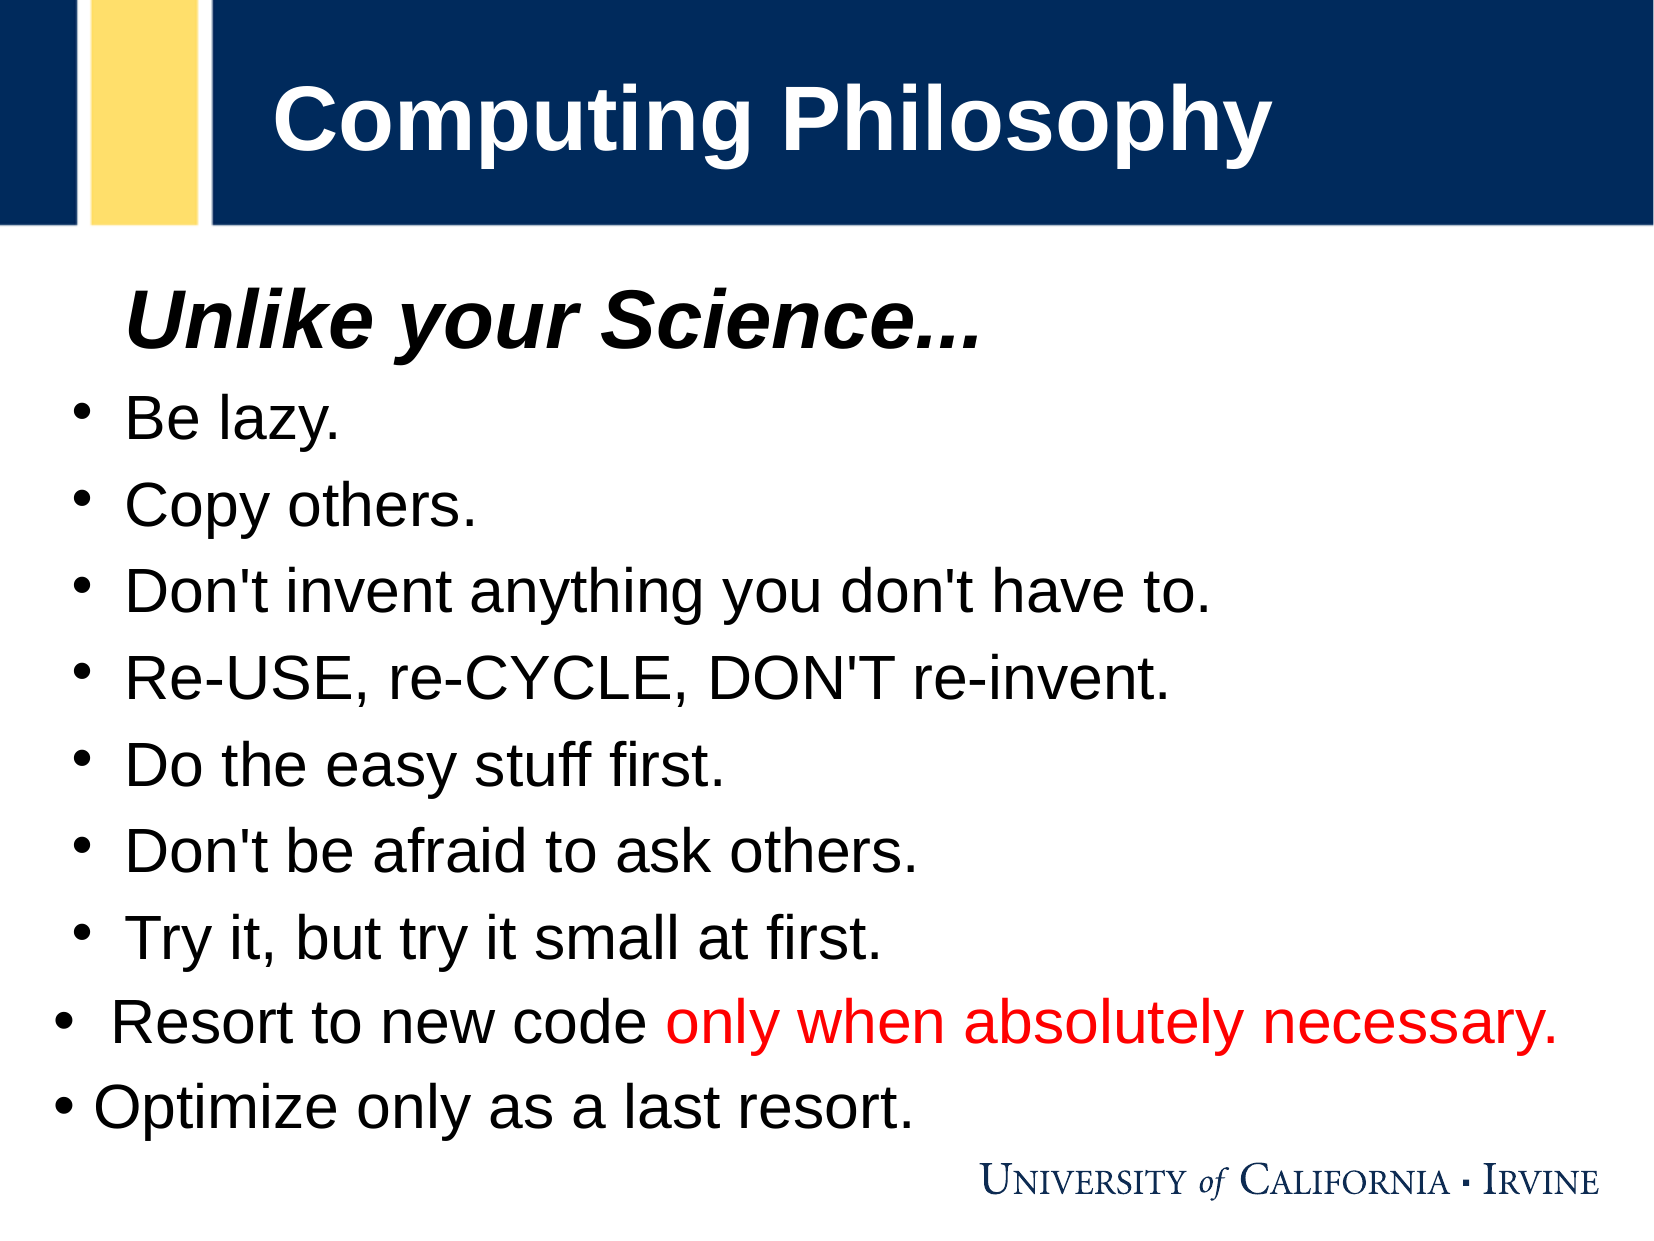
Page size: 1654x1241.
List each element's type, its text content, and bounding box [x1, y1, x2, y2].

subtitle Unlike your Science... Be lazy. Copy others. Don't invent anything you don't have to. Re-USE, re-CYCLE, DON'T re-invent. Do the easy stuff first. Don't be afraid to ask others. Try it, but try it small at first. Resort to new code only when absolutely necessary. Optimize only as a last resort. [39, 268, 1615, 1171]
picture [0, 0, 1654, 1241]
title Computing Philosophy [257, 0, 1654, 228]
